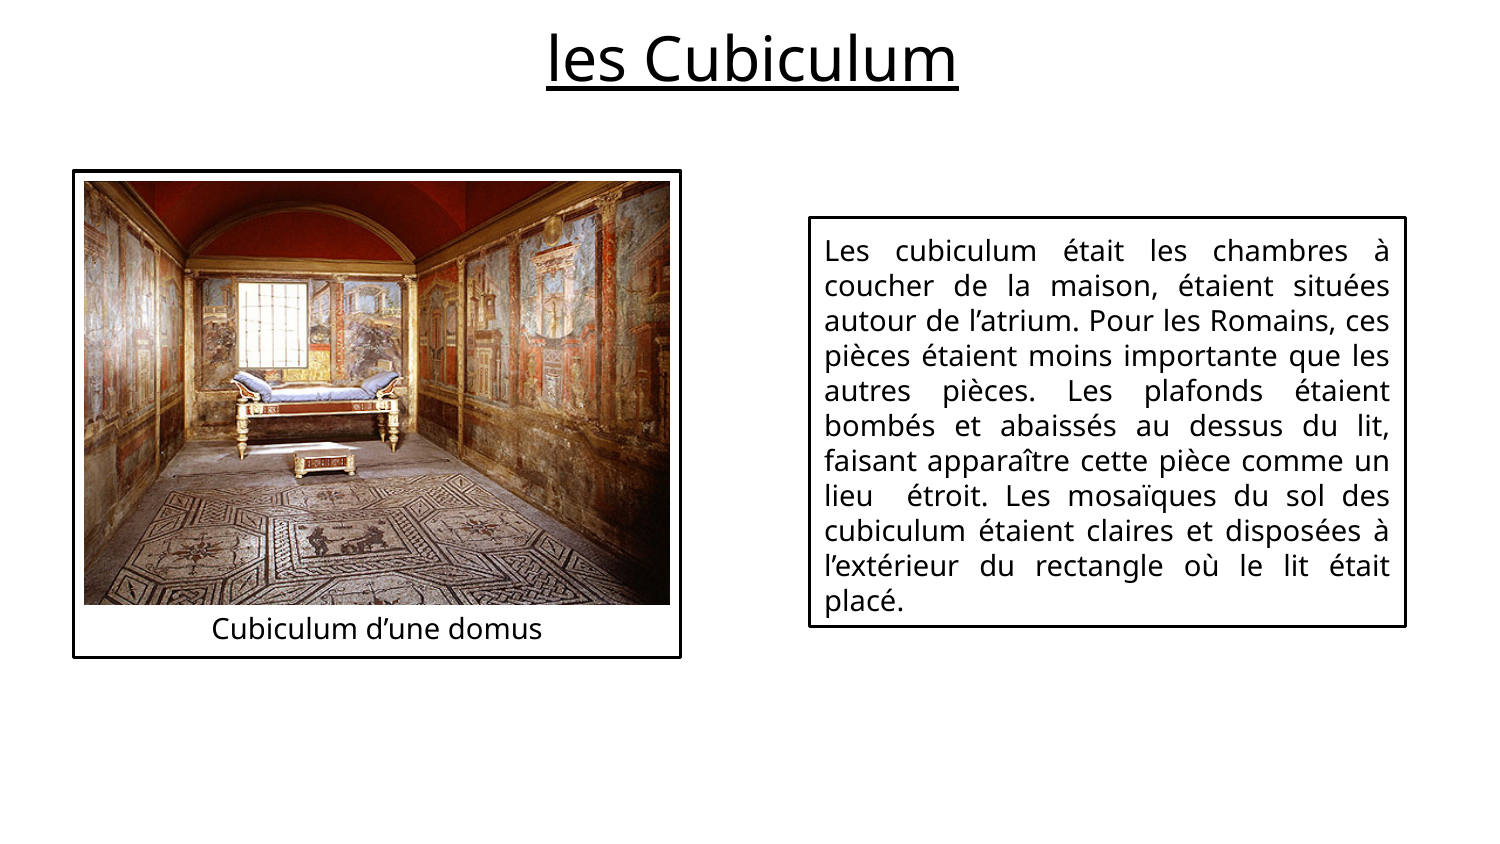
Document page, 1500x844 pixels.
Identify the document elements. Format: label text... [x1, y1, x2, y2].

text_box Les cubiculum était les chambres à coucher de la maison, étaient situées autour de l’atrium. Pour les Romains, ces pièces étaient moins importante que les autres pièces. Les plafonds étaient bombés et abaissés au dessus du lit, faisant apparaître cette pièce comme un lieu étroit. Les mosaïques du sol des cubiculum étaient claires et disposées à l’extérieur du rectangle où le lit était placé. [809, 217, 1406, 627]
text_box Cubiculum d’une domus [72, 595, 682, 658]
picture [84, 181, 670, 595]
text_box les Cubiculum [2, 4, 1500, 111]
